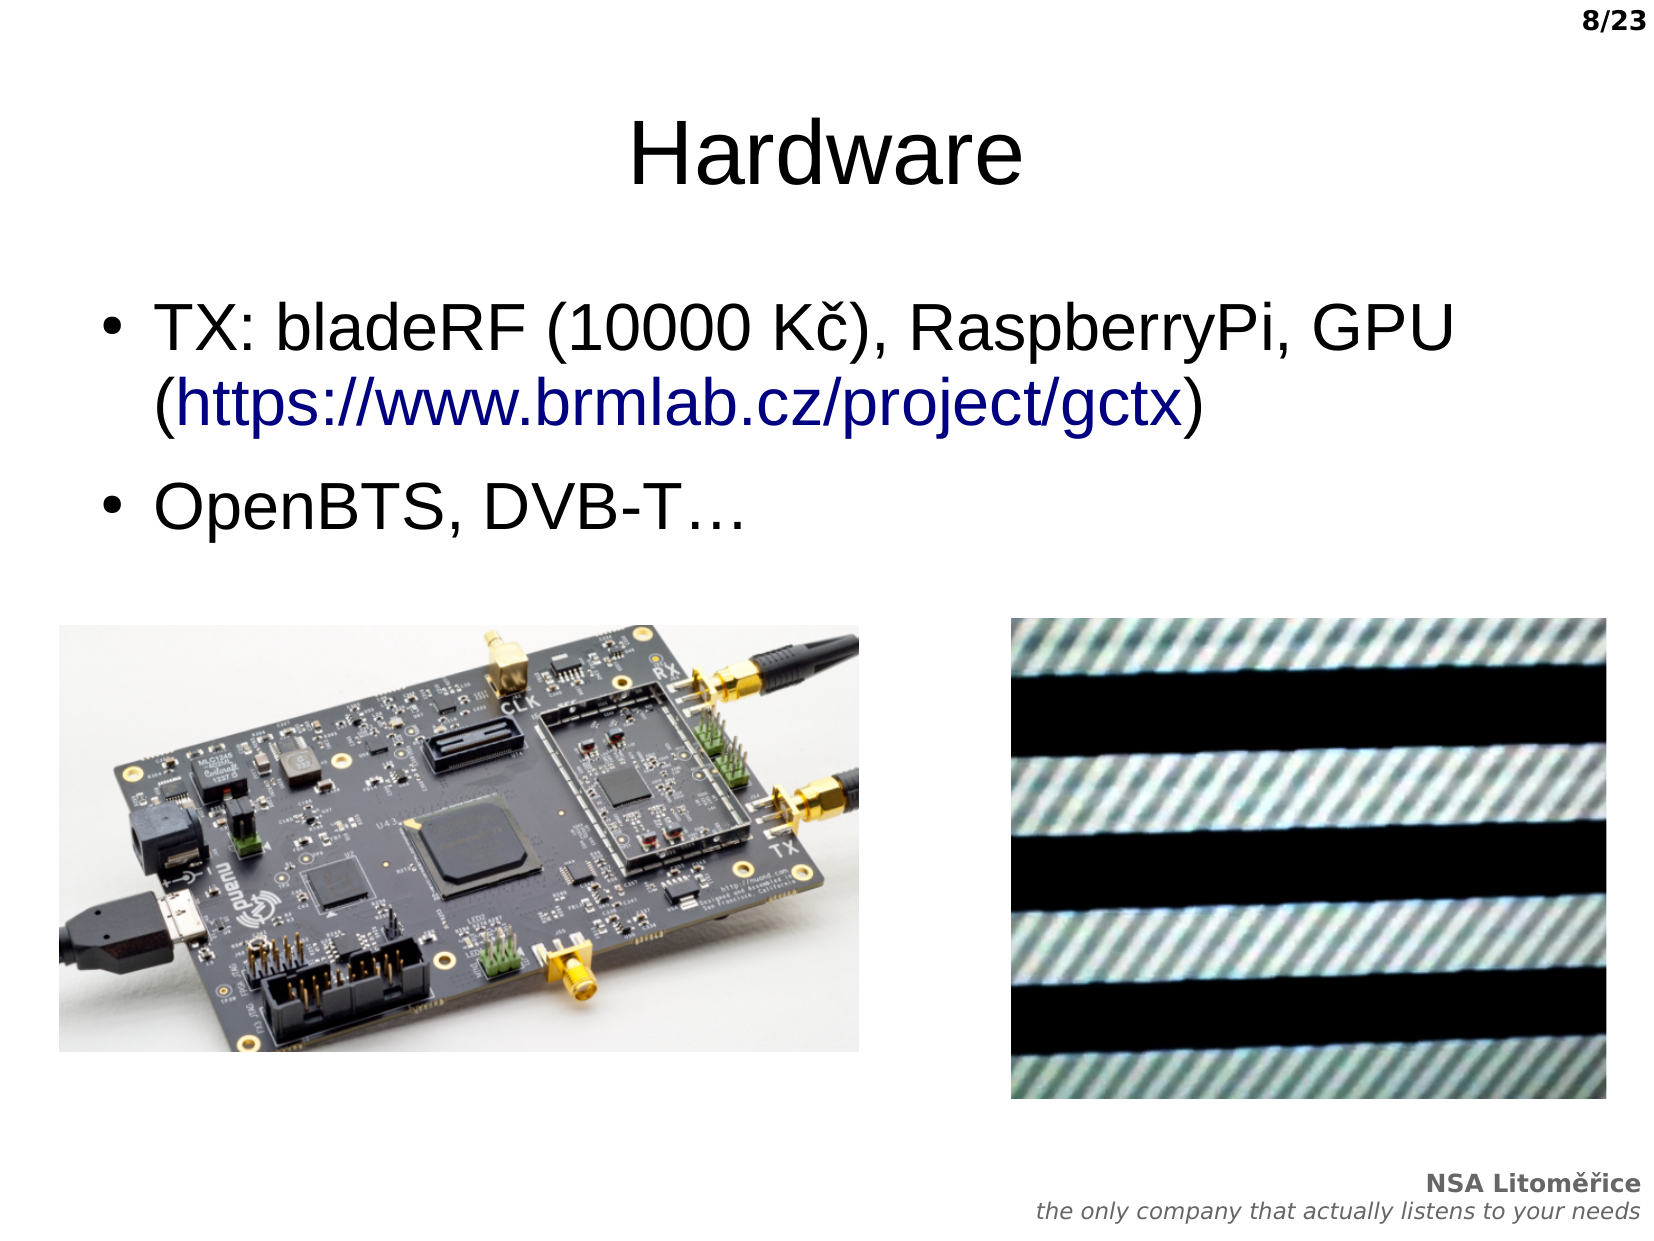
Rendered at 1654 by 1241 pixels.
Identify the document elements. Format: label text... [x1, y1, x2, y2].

picture [1011, 618, 1607, 1099]
picture [59, 625, 859, 1052]
list TX: bladeRF (10000 Kč), RaspberryPi, GPU (https://www.brmlab.cz/project/gctx) OpenBTS, DVB-T… [82, 290, 1571, 1010]
title Hardware [82, 49, 1571, 257]
